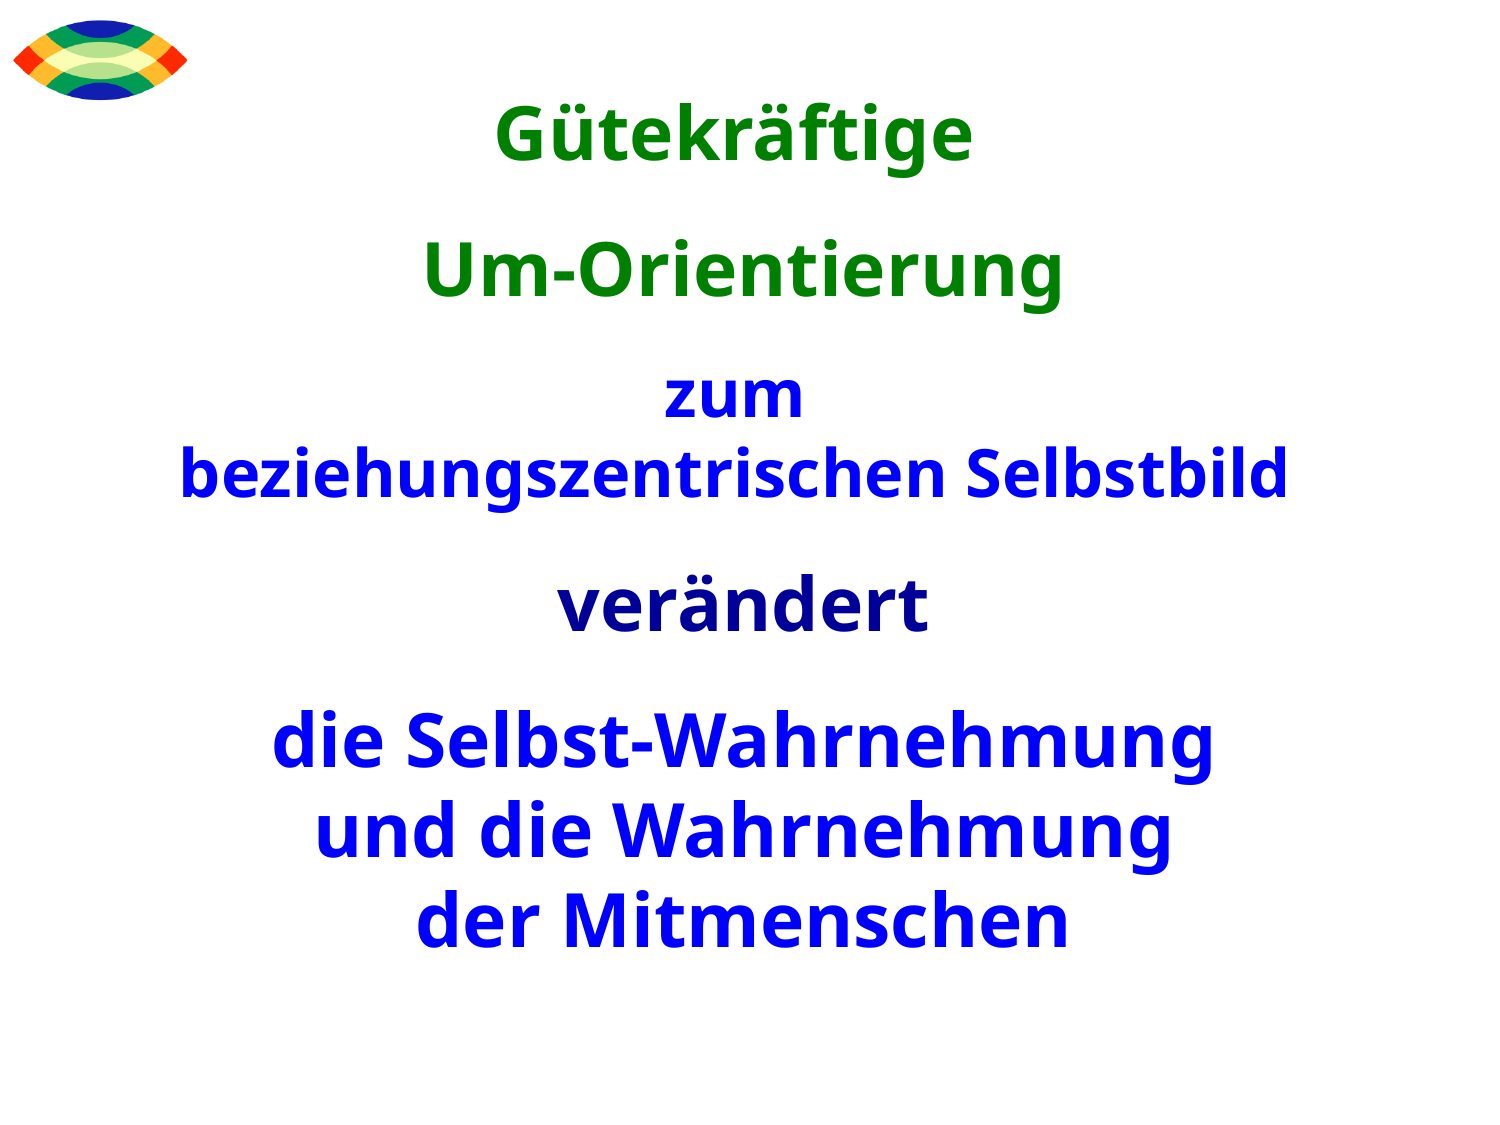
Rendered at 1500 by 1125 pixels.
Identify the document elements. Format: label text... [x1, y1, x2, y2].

text_box Gütekräftige Um-Orientierung zum beziehungszentrischen Selbstbild verändert die Selbst-Wahrnehmung und die Wahrnehmung der Mitmenschen [76, 78, 1412, 971]
picture [5, 7, 195, 113]
